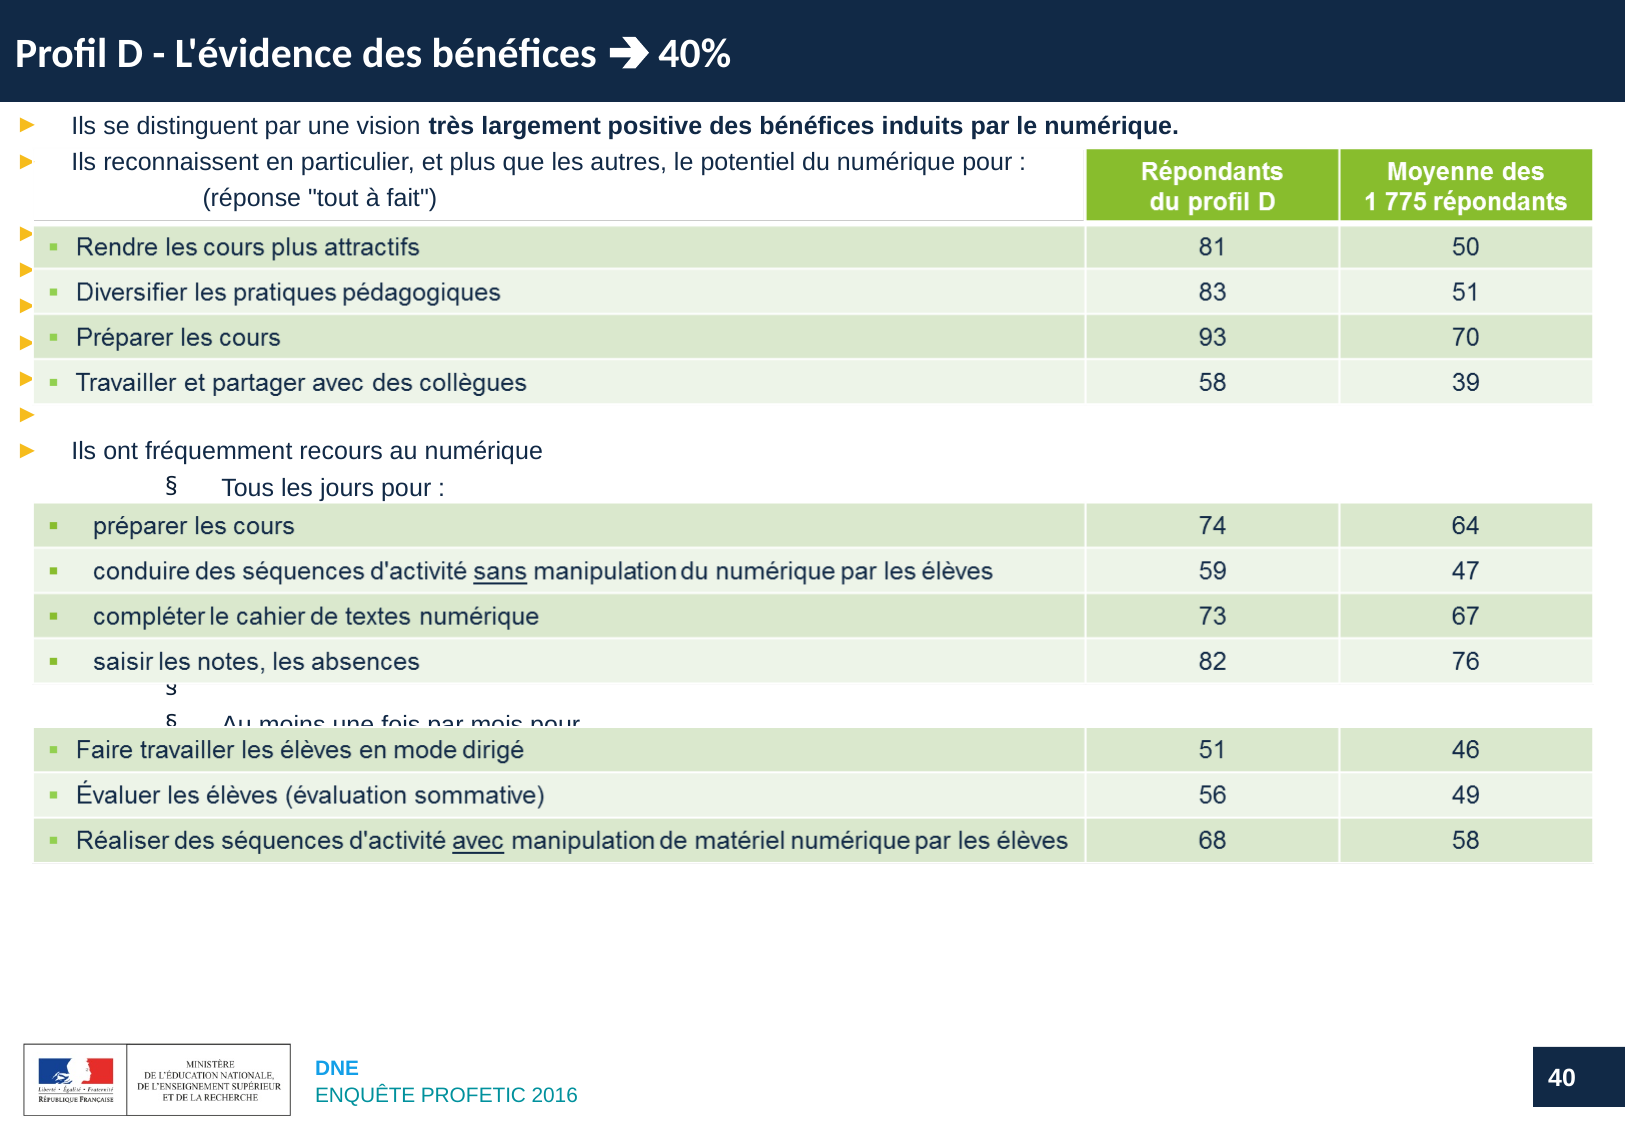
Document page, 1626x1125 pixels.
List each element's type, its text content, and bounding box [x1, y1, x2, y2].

text_box 40 [1533, 1046, 1625, 1107]
picture [32, 502, 1594, 691]
list Ils se distinguent par une vision très largement positive des bénéfices induits par le numérique. Ils reconnaissent en particulier, et plus que les autres, le potentiel du numérique pour : (réponse "tout à fait") Ils ont fréquemment recours au numérique Tous les jours pour : Au moins une fois par mois pour [0, 102, 1625, 1059]
title Profil D - L'évidence des bénéfices  40% [0, 0, 1625, 102]
picture [32, 727, 1594, 871]
picture [32, 147, 1594, 411]
